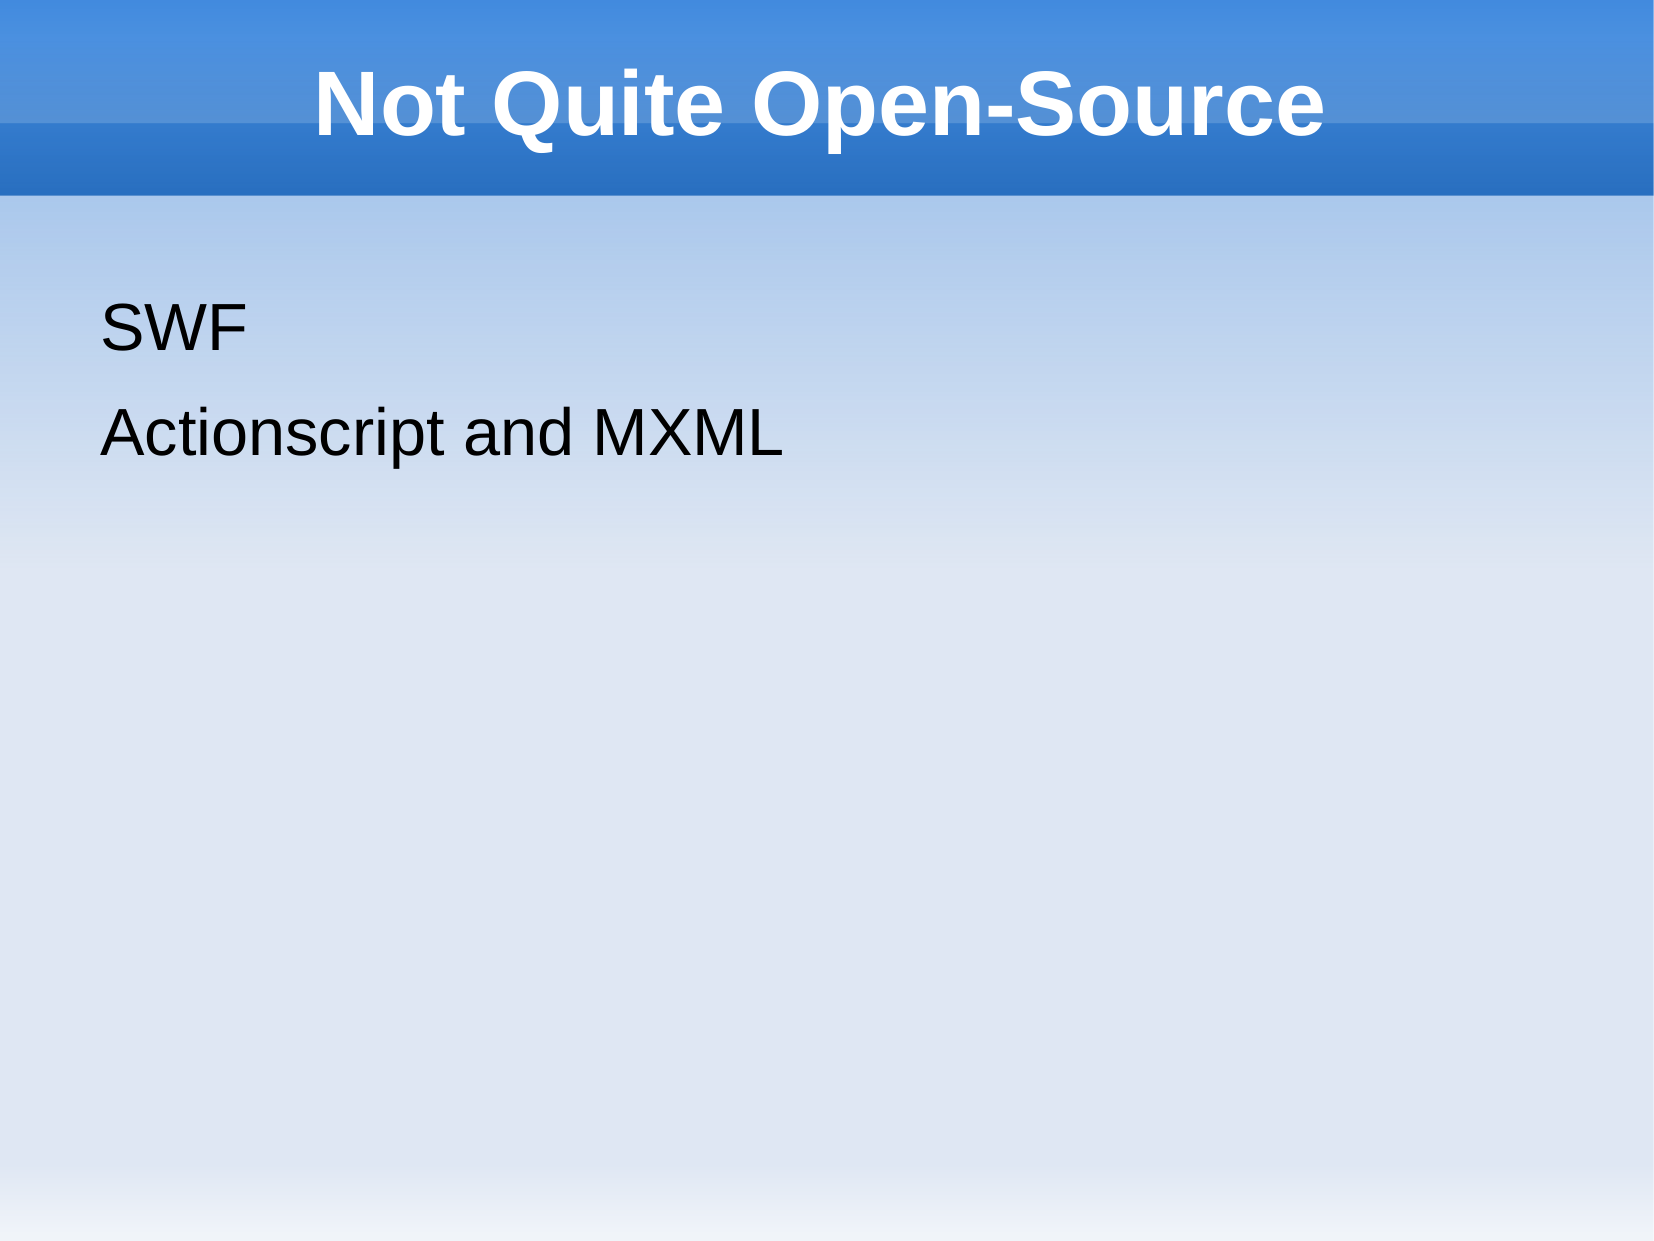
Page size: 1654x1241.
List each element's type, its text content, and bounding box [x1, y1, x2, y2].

title Not Quite Open-Source [76, 7, 1565, 200]
list SWF Actionscript and MXML [82, 290, 1571, 1094]
picture [0, 0, 1654, 1241]
